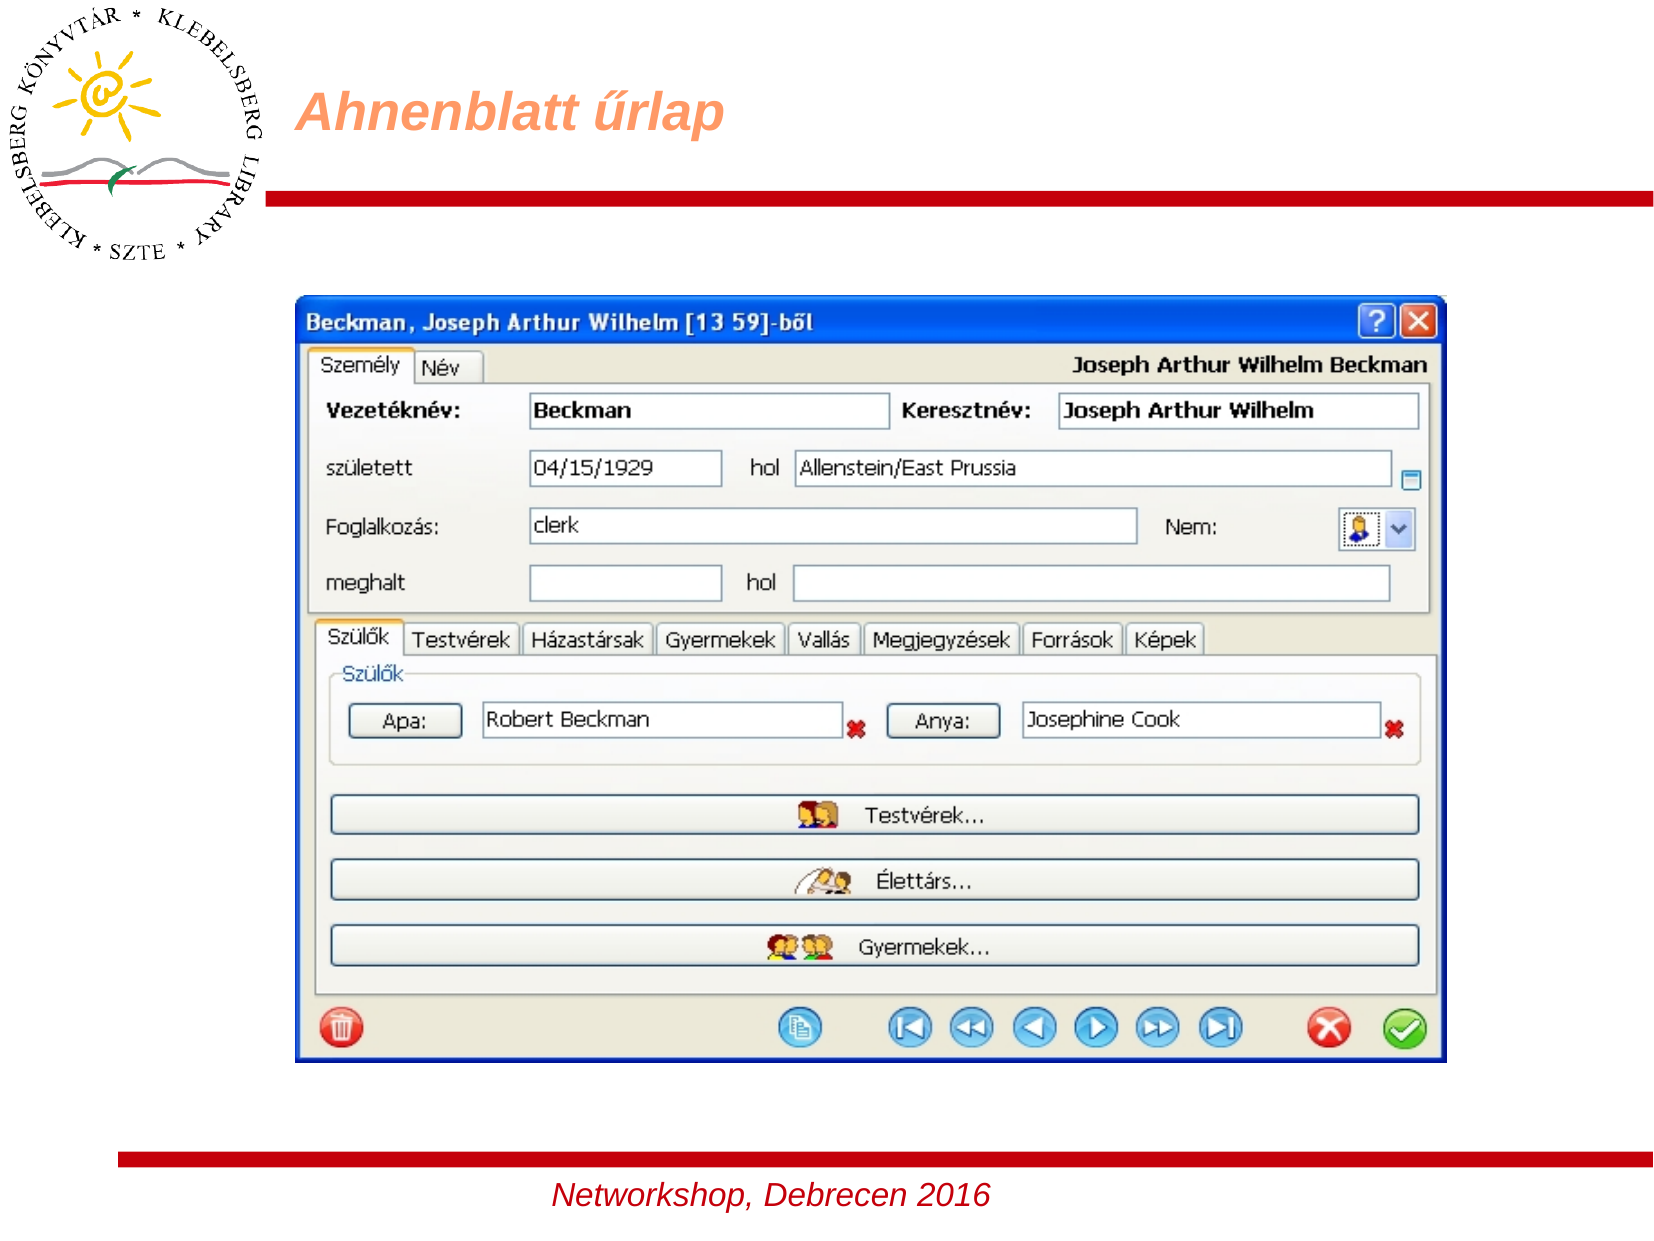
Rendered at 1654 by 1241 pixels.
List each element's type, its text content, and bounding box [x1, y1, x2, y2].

picture [0, 0, 266, 267]
picture [295, 295, 1447, 1063]
title Ahnenblatt űrlap [295, 46, 1534, 178]
